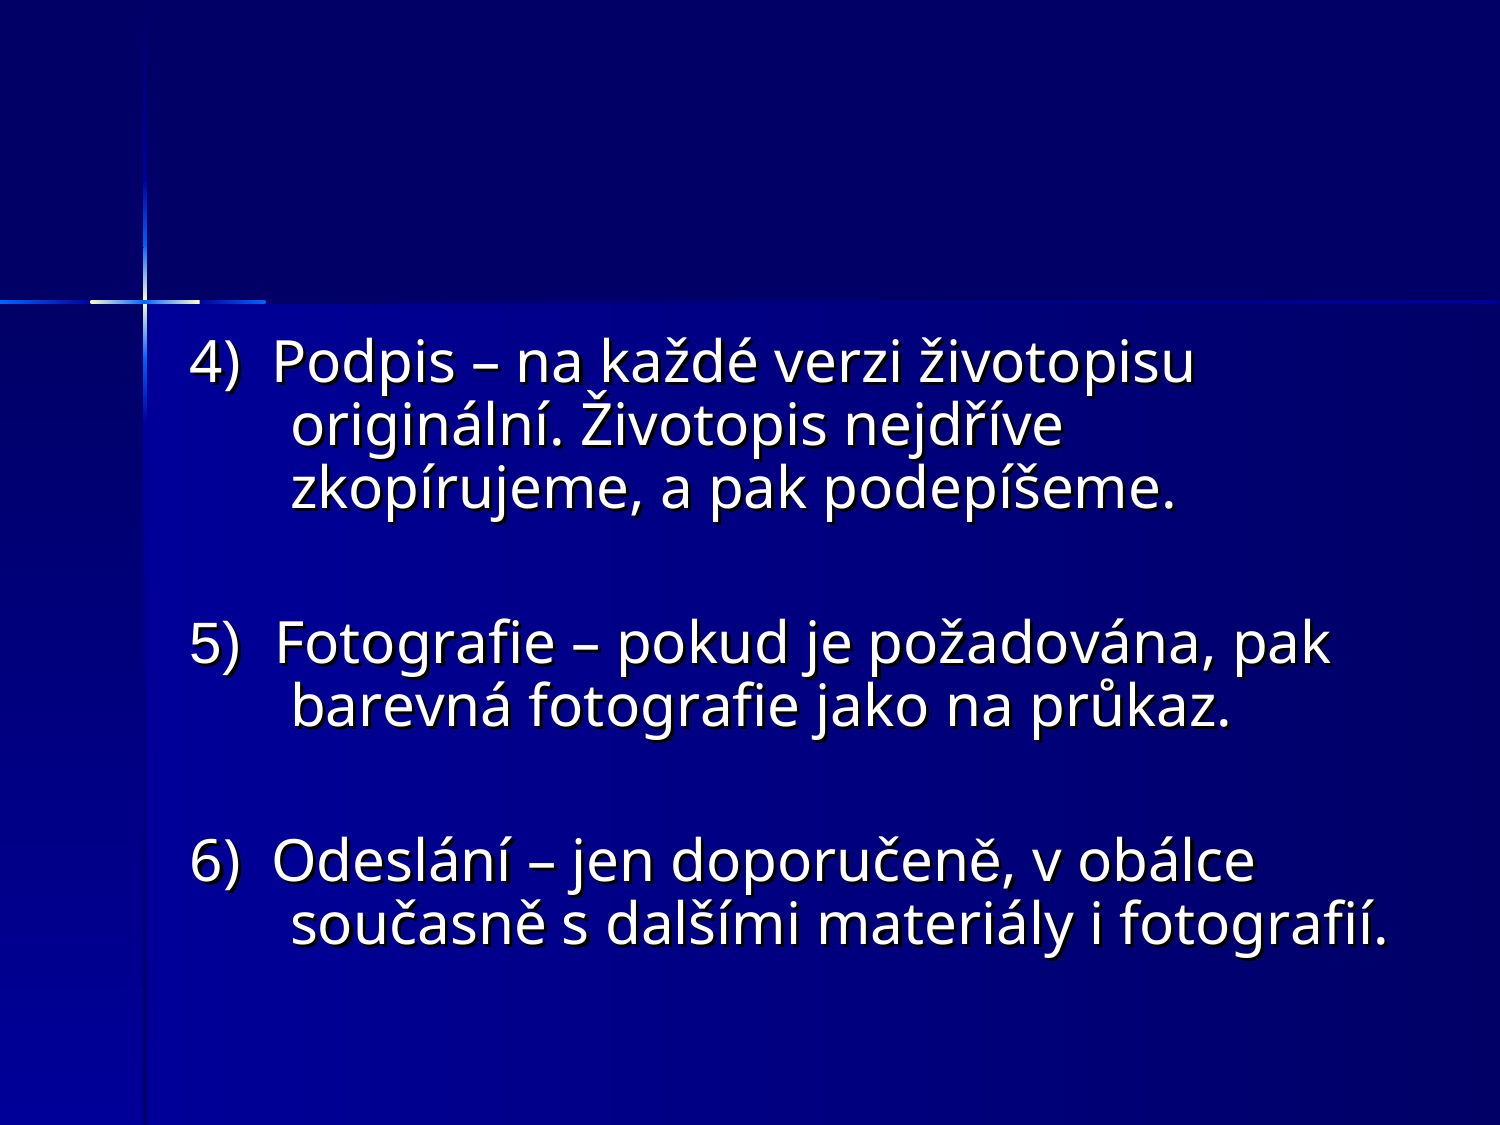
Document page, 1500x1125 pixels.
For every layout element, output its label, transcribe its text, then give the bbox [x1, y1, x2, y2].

list 4) Podpis – na každé verzi životopisu originální. Životopis nejdříve zkopírujeme, a pak podepíšeme. 5) Fotografie – pokud je požadována, pak barevná fotografie jako na průkaz. 6) Odeslání – jen doporučeně, v obálce současně s dalšími materiály i fotografií. [174, 324, 1413, 1001]
